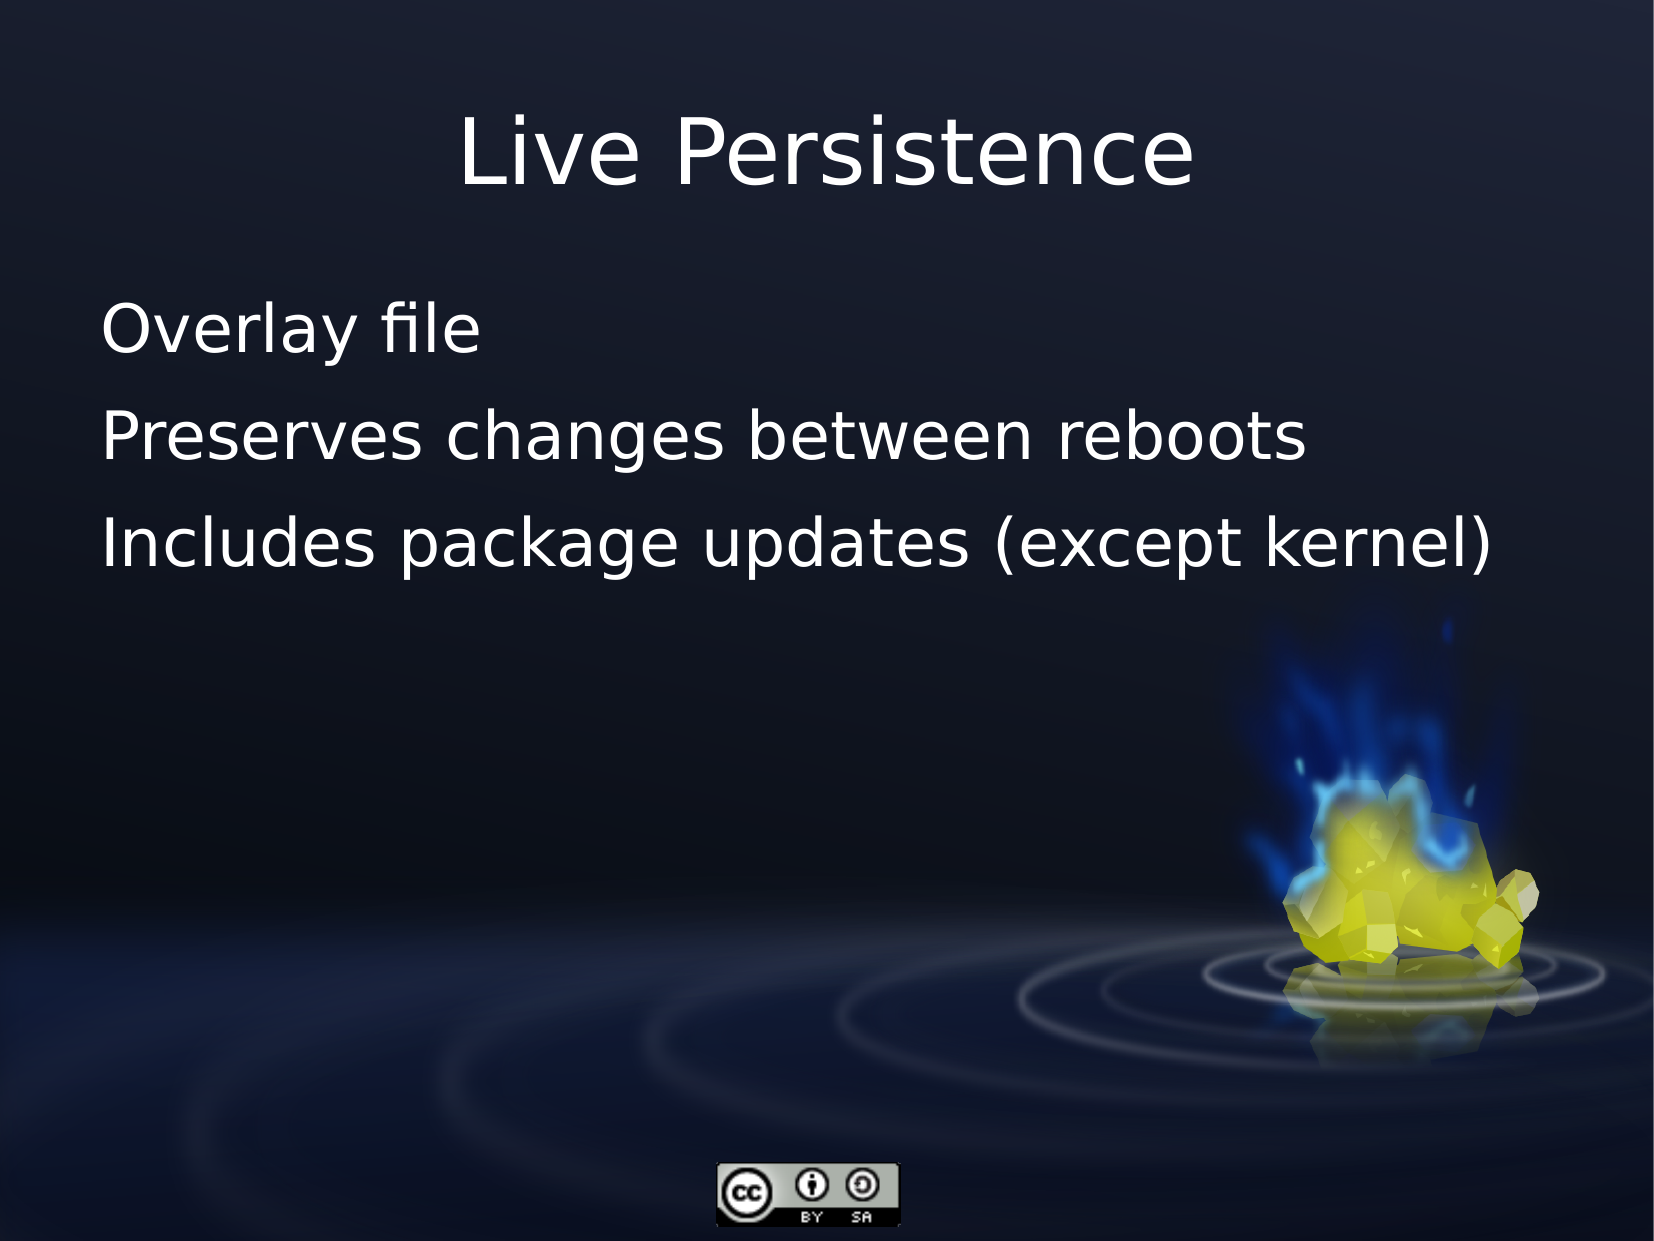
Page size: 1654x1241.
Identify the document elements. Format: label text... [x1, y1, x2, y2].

picture [0, 0, 1654, 1241]
title Live Persistence [82, 49, 1571, 257]
list Overlay file Preserves changes between reboots Includes package updates (except kernel) [82, 290, 1571, 1109]
